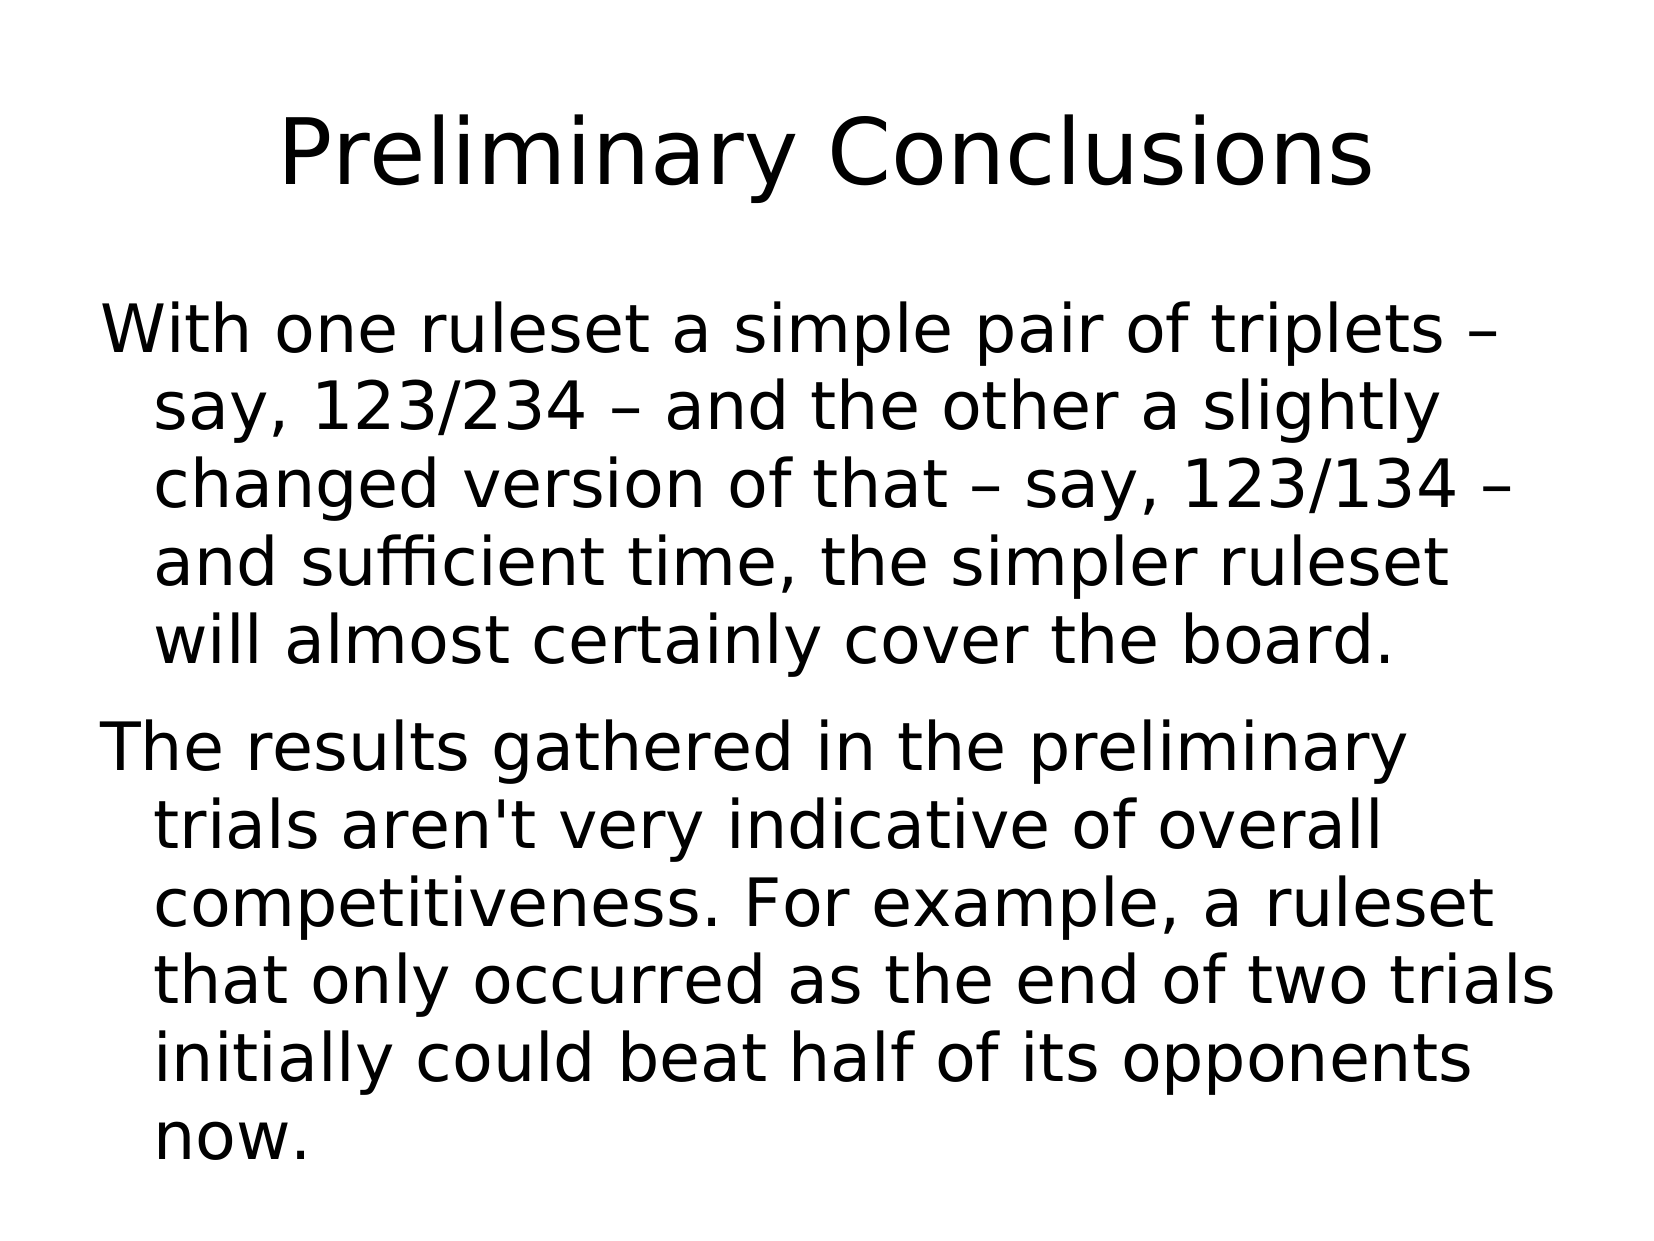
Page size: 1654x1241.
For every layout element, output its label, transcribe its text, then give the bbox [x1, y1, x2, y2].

list With one ruleset a simple pair of triplets – say, 123/234 – and the other a slightly changed version of that – say, 123/134 – and sufficient time, the simpler ruleset will almost certainly cover the board. The results gathered in the preliminary trials aren't very indicative of overall competitiveness. For example, a ruleset that only occurred as the end of two trials initially could beat half of its opponents now. [82, 290, 1571, 1176]
title Preliminary Conclusions [82, 49, 1571, 257]
